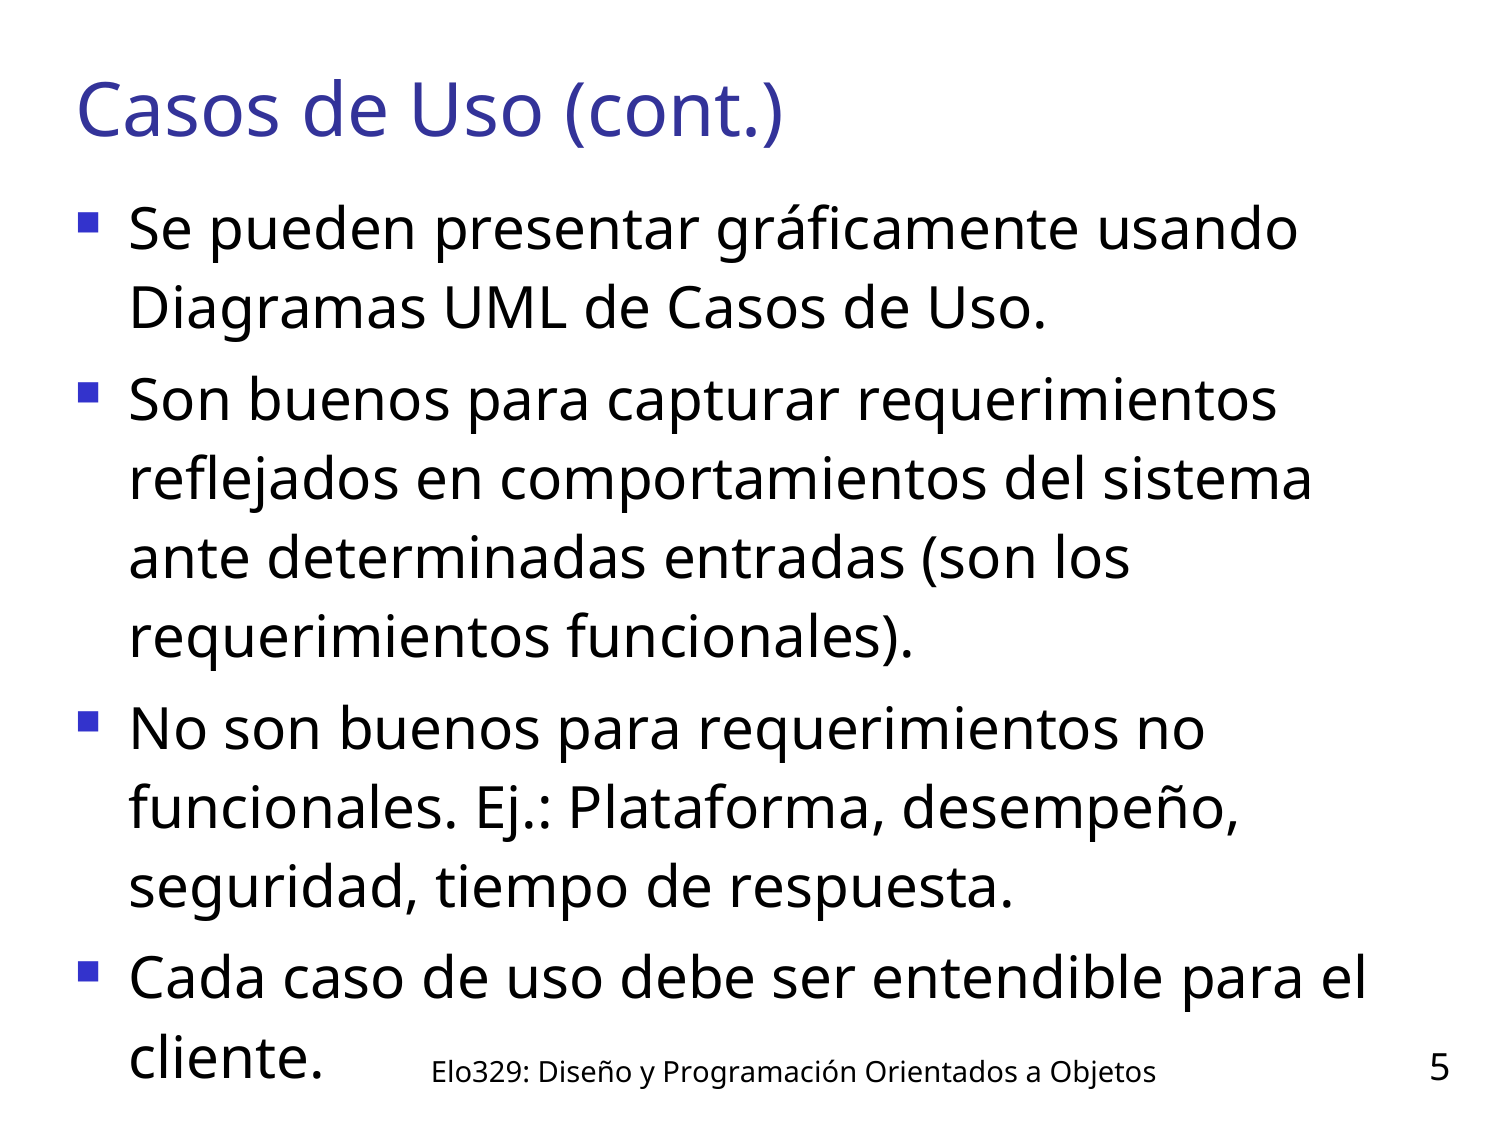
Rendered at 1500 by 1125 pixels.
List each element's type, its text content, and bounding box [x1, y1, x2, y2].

list Se pueden presentar gráficamente usando Diagramas UML de Casos de Uso. Son buenos para capturar requerimientos reflejados en comportamientos del sistema ante determinadas entradas (son los requerimientos funcionales). No son buenos para requerimientos no funcionales. Ej.: Plataforma, desempeño, seguridad, tiempo de respuesta. Cada caso de uso debe ser entendible para el cliente. [75, 187, 1451, 1034]
title Casos de Uso (cont.)‏ [75, 25, 1449, 187]
